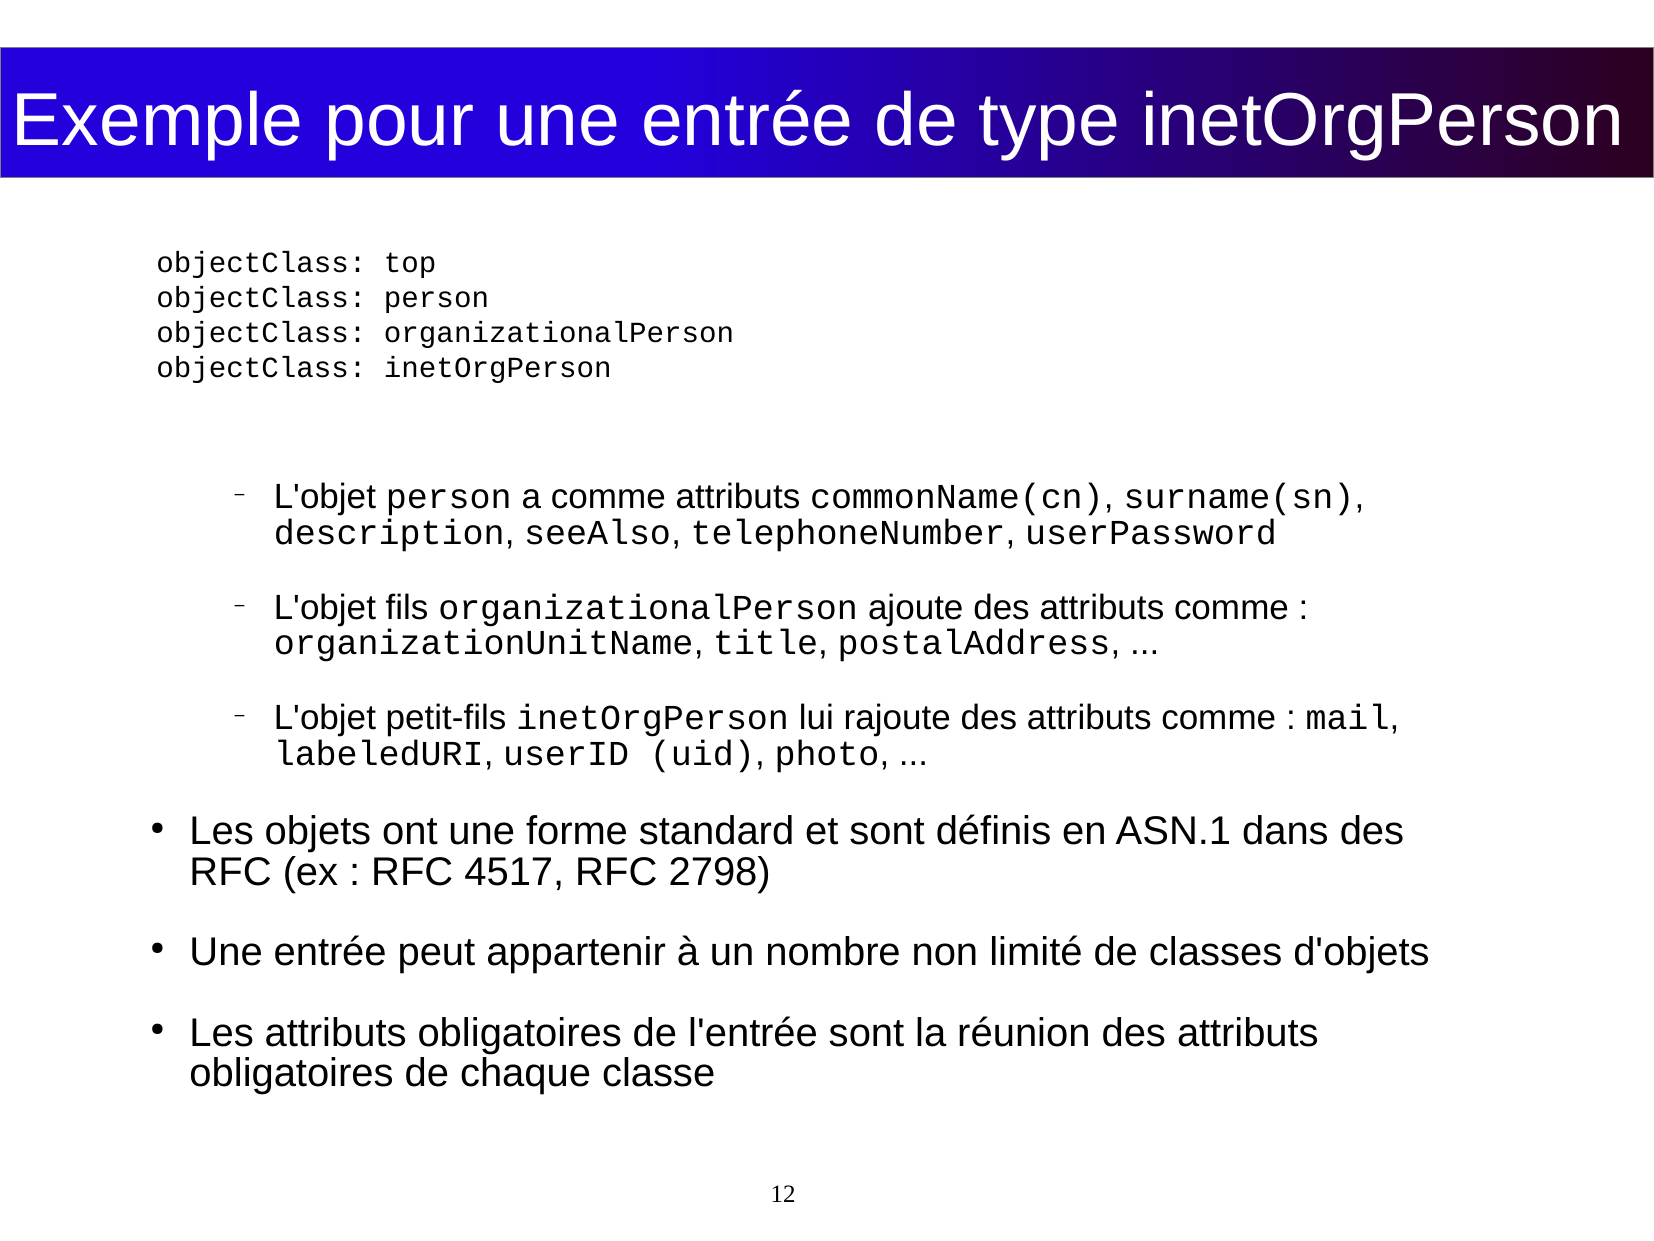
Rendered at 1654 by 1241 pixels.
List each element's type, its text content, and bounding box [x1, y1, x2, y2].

title Exemple pour une entrée de type inetOrgPerson [11, 13, 1654, 232]
text_box objectClass: top objectClass: person objectClass: organizationalPerson objectClass: inetOrgPerson [141, 236, 756, 391]
list L'objet person a comme attributs commonName(cn), surname(sn), description, seeAlso, telephoneNumber, userPassword L'objet fils organizationalPerson ajoute des attributs comme : organizationUnitName, title, postalAddress, ... L'objet petit-fils inetOrgPerson lui rajoute des attributs comme : mail, labeledURI, userID (uid), photo, ... Les objets ont une forme standard et sont définis en ASN.1 dans des RFC (ex : RFC 4517, RFC 2798) Une entrée peut appartenir à un nombre non limité de classes d'objets Les attributs obligatoires de l'entrée sont la réunion des attributs obligatoires de chaque classe [116, 231, 1528, 1111]
